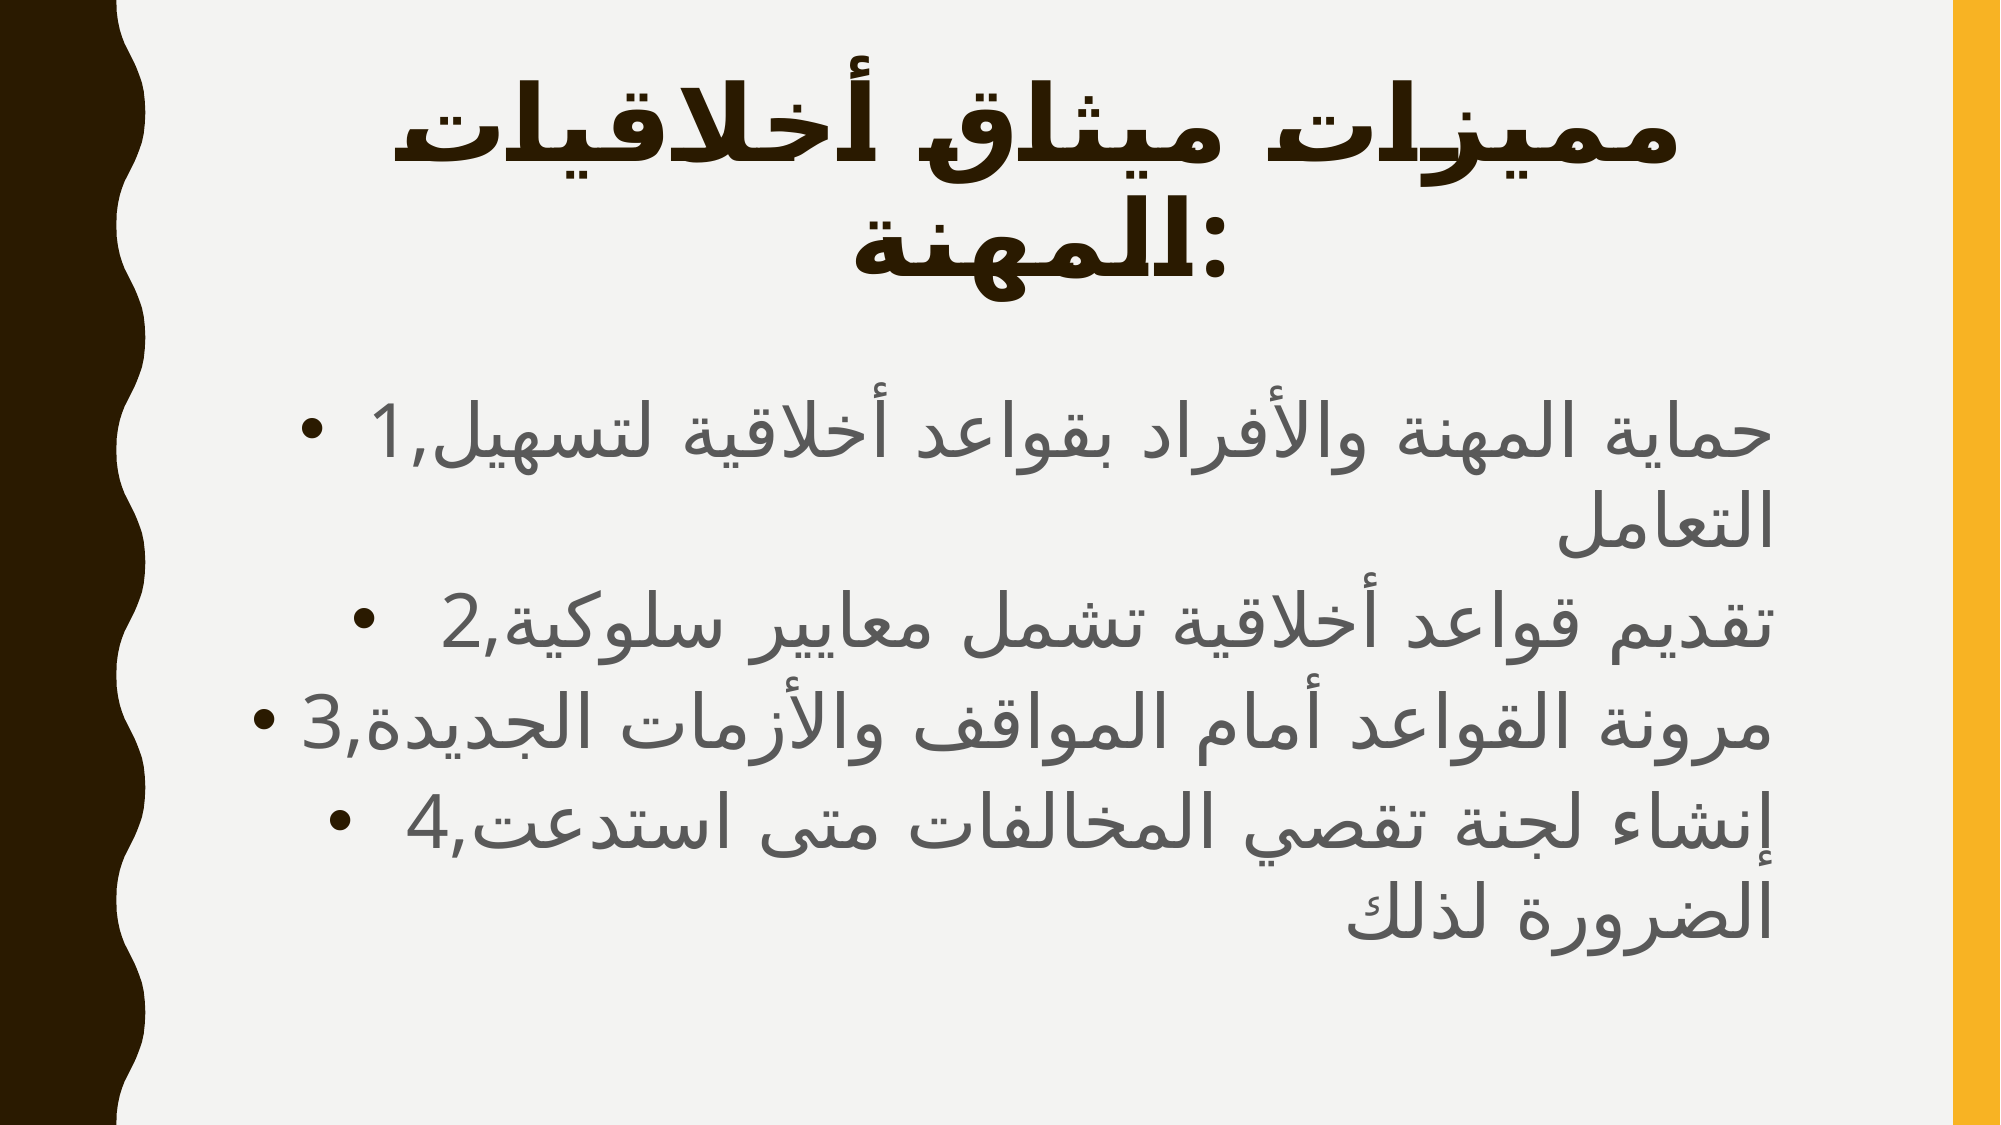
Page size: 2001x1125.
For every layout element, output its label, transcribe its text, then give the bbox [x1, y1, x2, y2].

list 1,حماية المهنة والأفراد بقواعد أخلاقية لتسهيل التعامل 2,تقديم قواعد أخلاقية تشمل معايير سلوكية 3,مرونة القواعد أمام المواقف والأزمات الجديدة 4,إنشاء لجنة تقصي المخالفات متى استدعت الضرورة لذلك [205, 375, 1876, 965]
title مميزات ميثاق أخلاقيات المهنة: [205, 62, 1876, 308]
